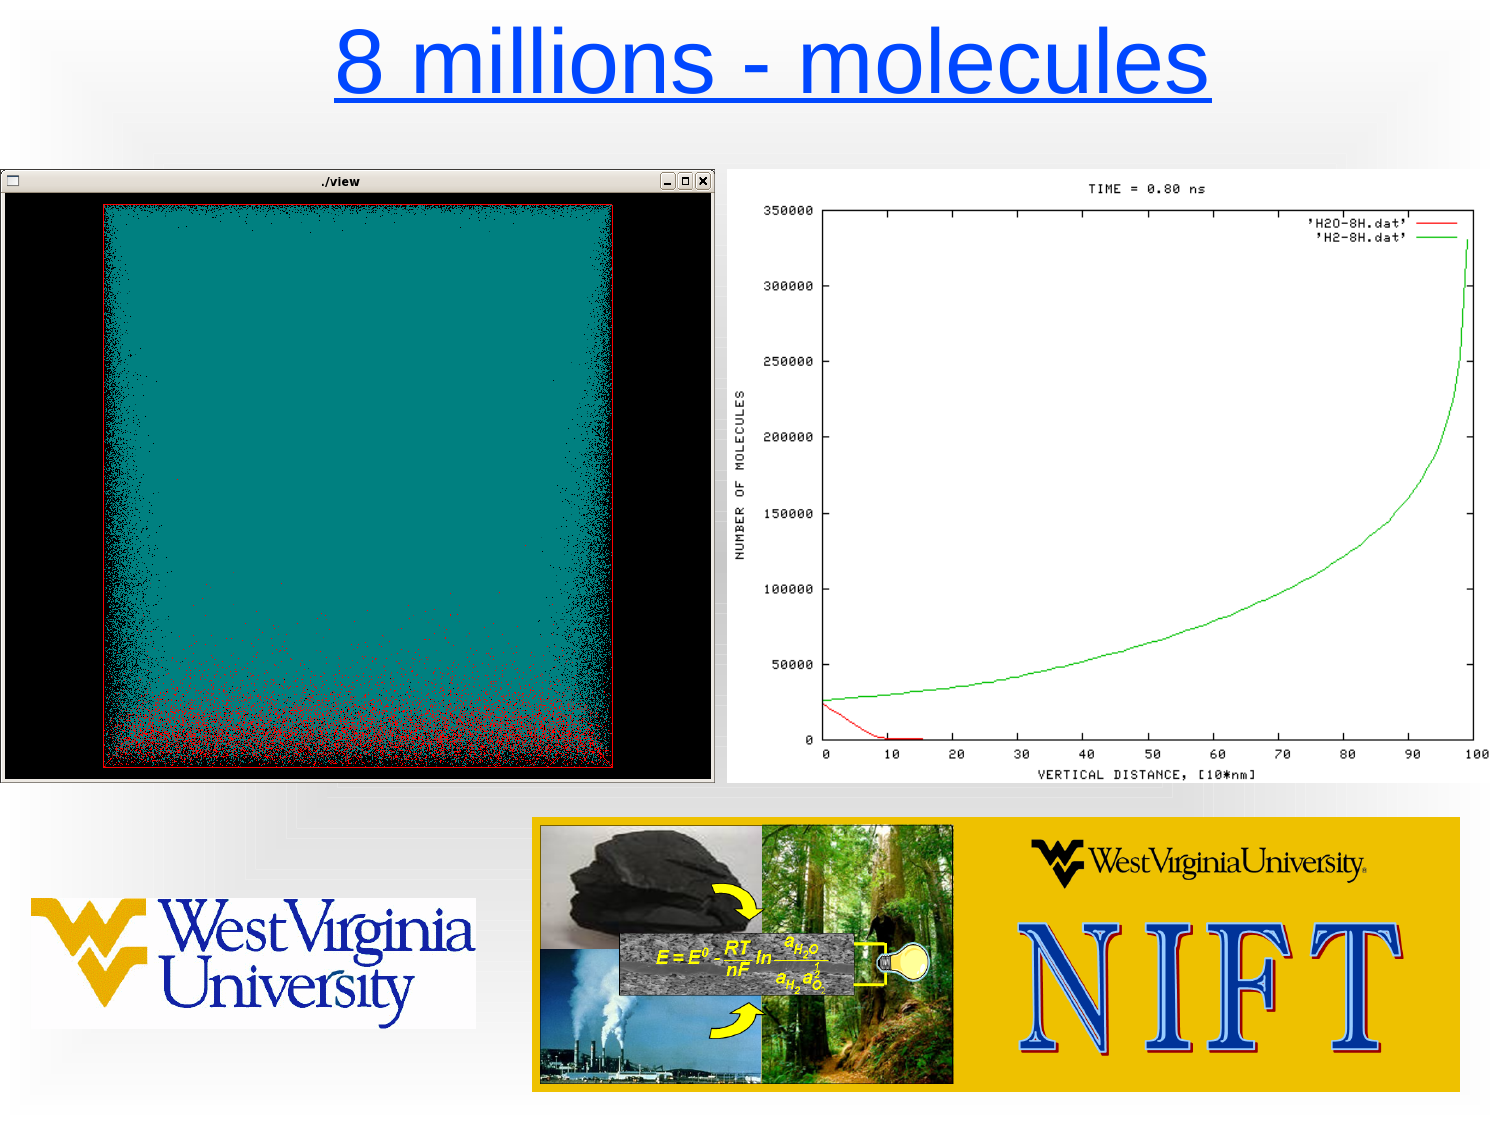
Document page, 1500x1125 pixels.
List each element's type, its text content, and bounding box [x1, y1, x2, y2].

picture [727, 169, 1497, 783]
picture [532, 817, 1460, 1092]
picture [0, 169, 715, 783]
title 8 millions - molecules [135, 10, 1411, 113]
